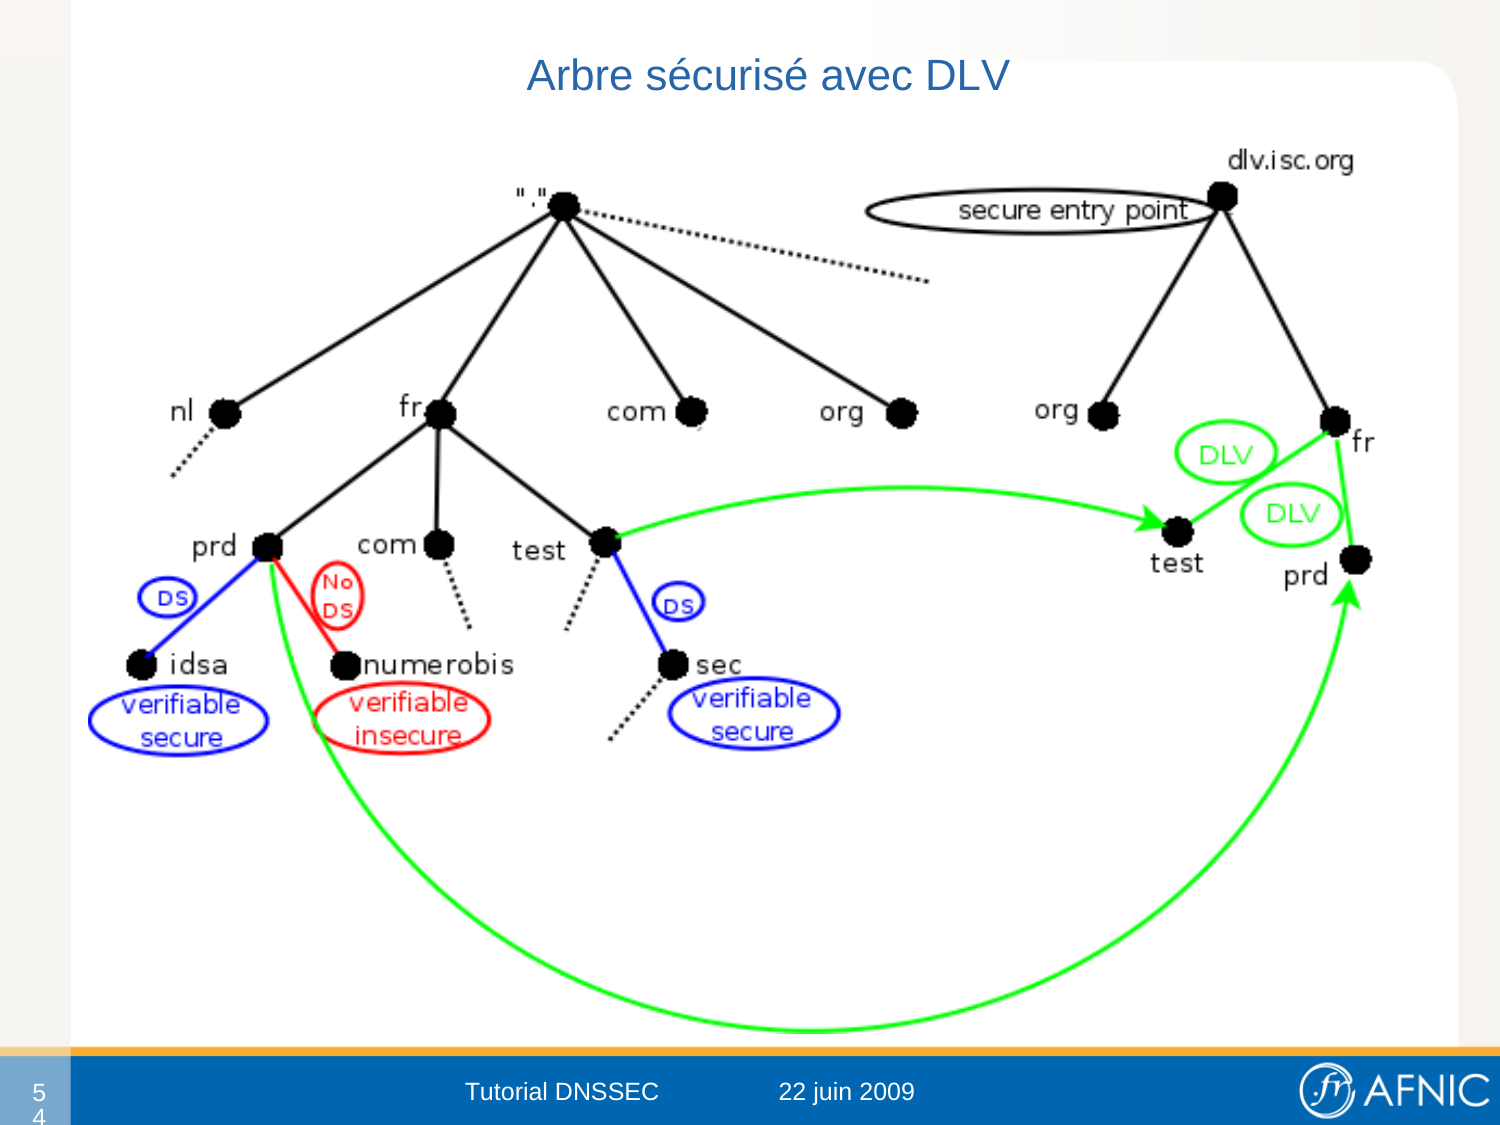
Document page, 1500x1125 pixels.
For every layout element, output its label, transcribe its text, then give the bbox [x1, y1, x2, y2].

picture [35, 1112, 41, 1120]
picture [0, 0, 1500, 1125]
title Arbre sécurisé avec DLV [112, 12, 1425, 138]
